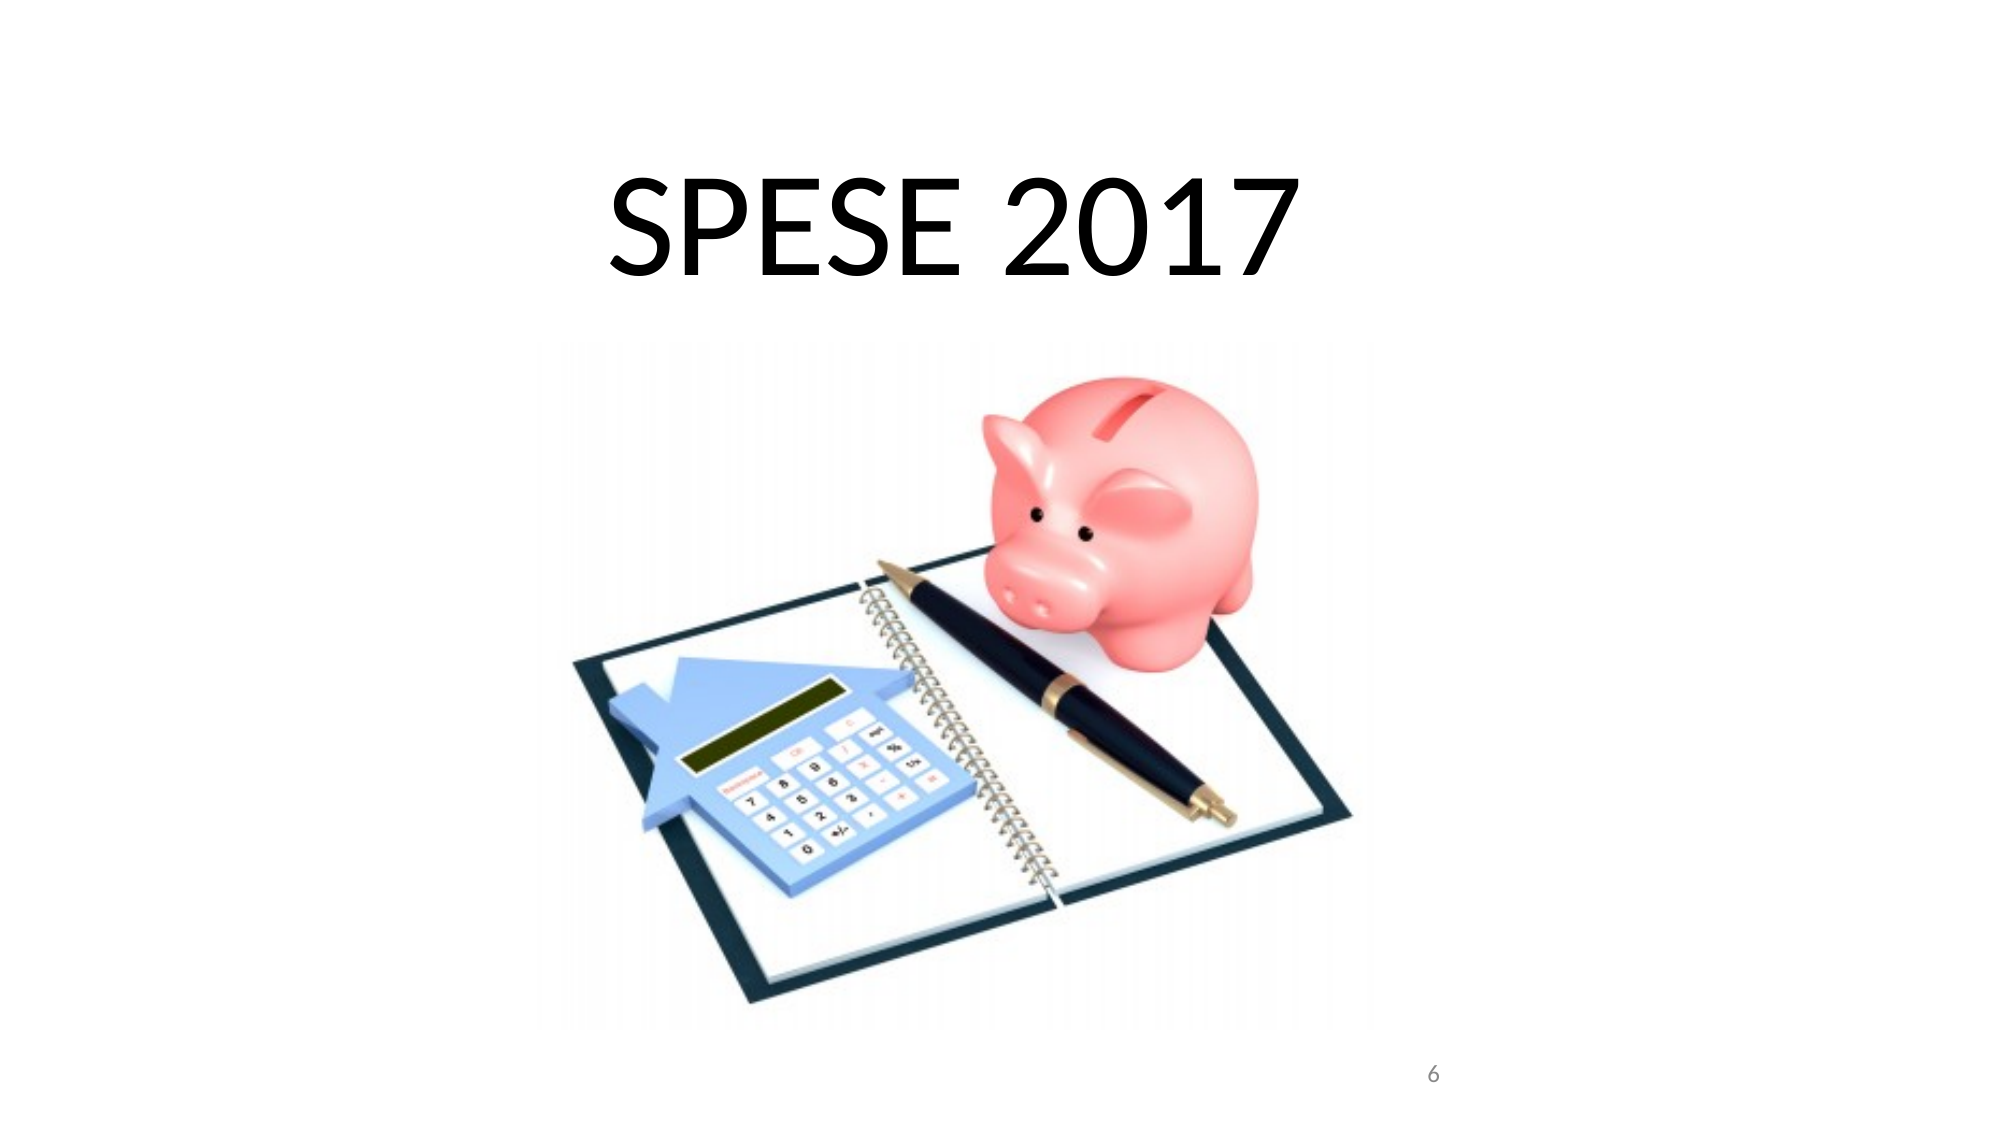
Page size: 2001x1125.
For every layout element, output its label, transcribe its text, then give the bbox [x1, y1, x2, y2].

text_box [1412, 1042, 1863, 1103]
text_box SPESE 2017 [537, 117, 1374, 320]
picture [537, 342, 1397, 1031]
